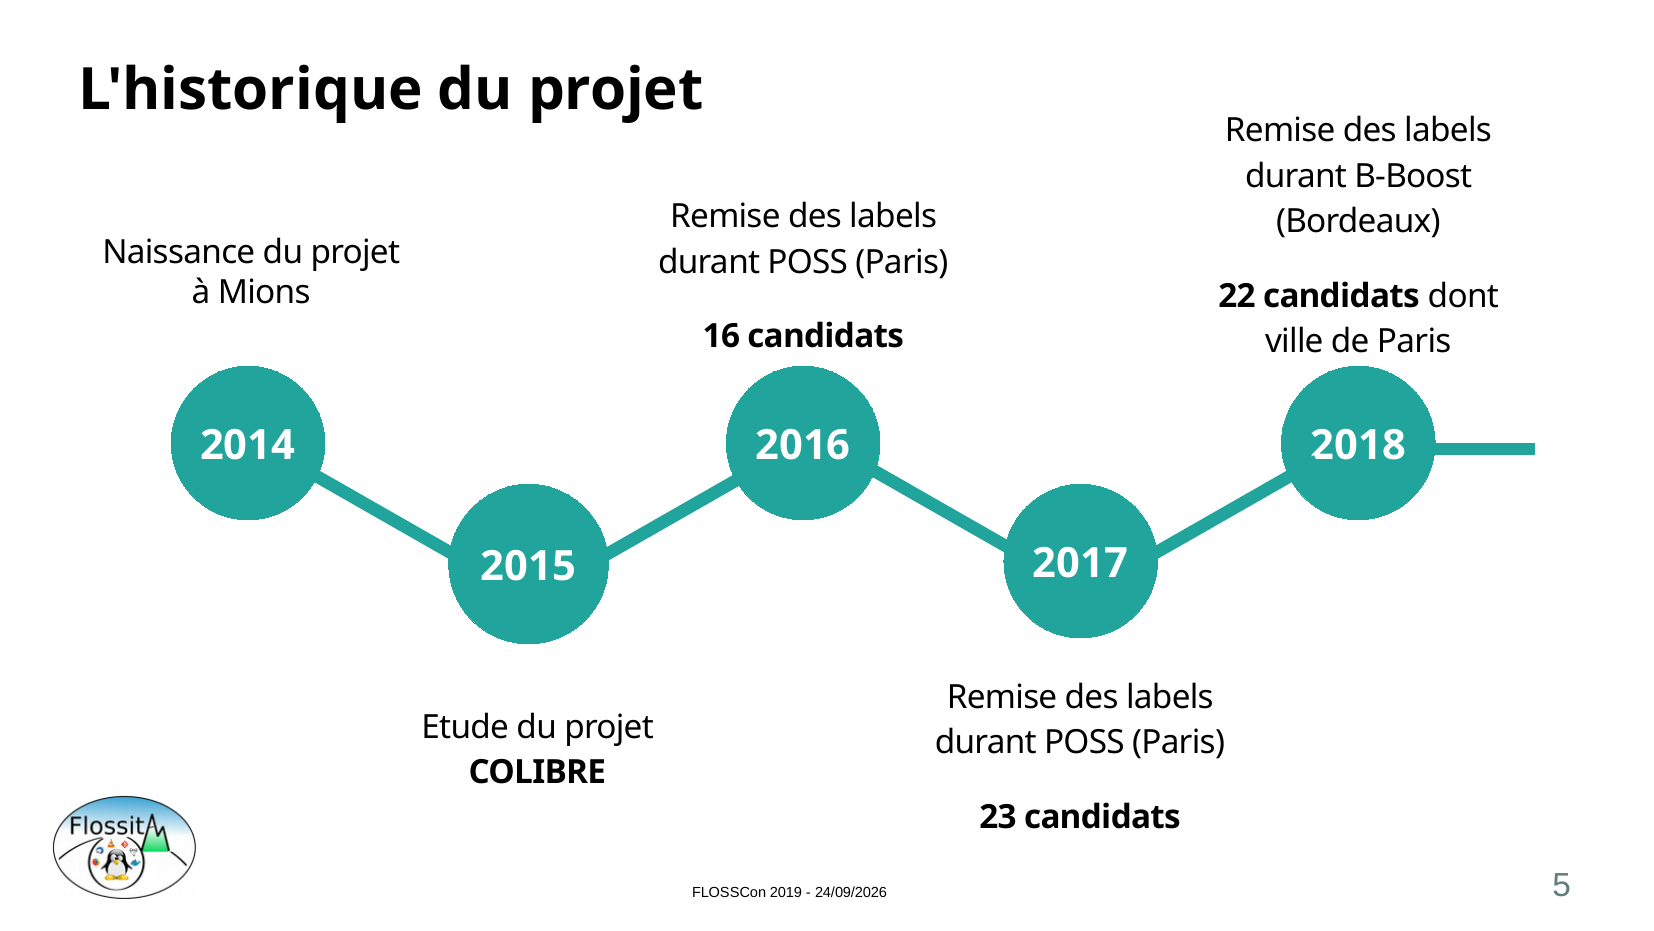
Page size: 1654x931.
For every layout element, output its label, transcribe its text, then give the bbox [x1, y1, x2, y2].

text_box 2016 [726, 366, 880, 520]
list Remise des labels durant POSS (Paris) 16 candidats [638, 192, 969, 338]
text_box 2015 [448, 484, 609, 644]
list Remise des labels durant B-Boost (Bordeaux) 22 candidats dont ville de Paris [1192, 106, 1524, 378]
list Etude du projet COLIBRE [372, 702, 703, 810]
picture [52, 795, 196, 899]
text_box 2014 [171, 366, 325, 520]
title L'historique du projet [63, 43, 1311, 138]
text_box 2018 [1281, 378, 1436, 520]
list Naissance du projet à Mions [94, 230, 408, 313]
list Remise des labels durant POSS (Paris) 23 candidats [914, 673, 1246, 819]
text_box 2017 [1003, 484, 1158, 638]
